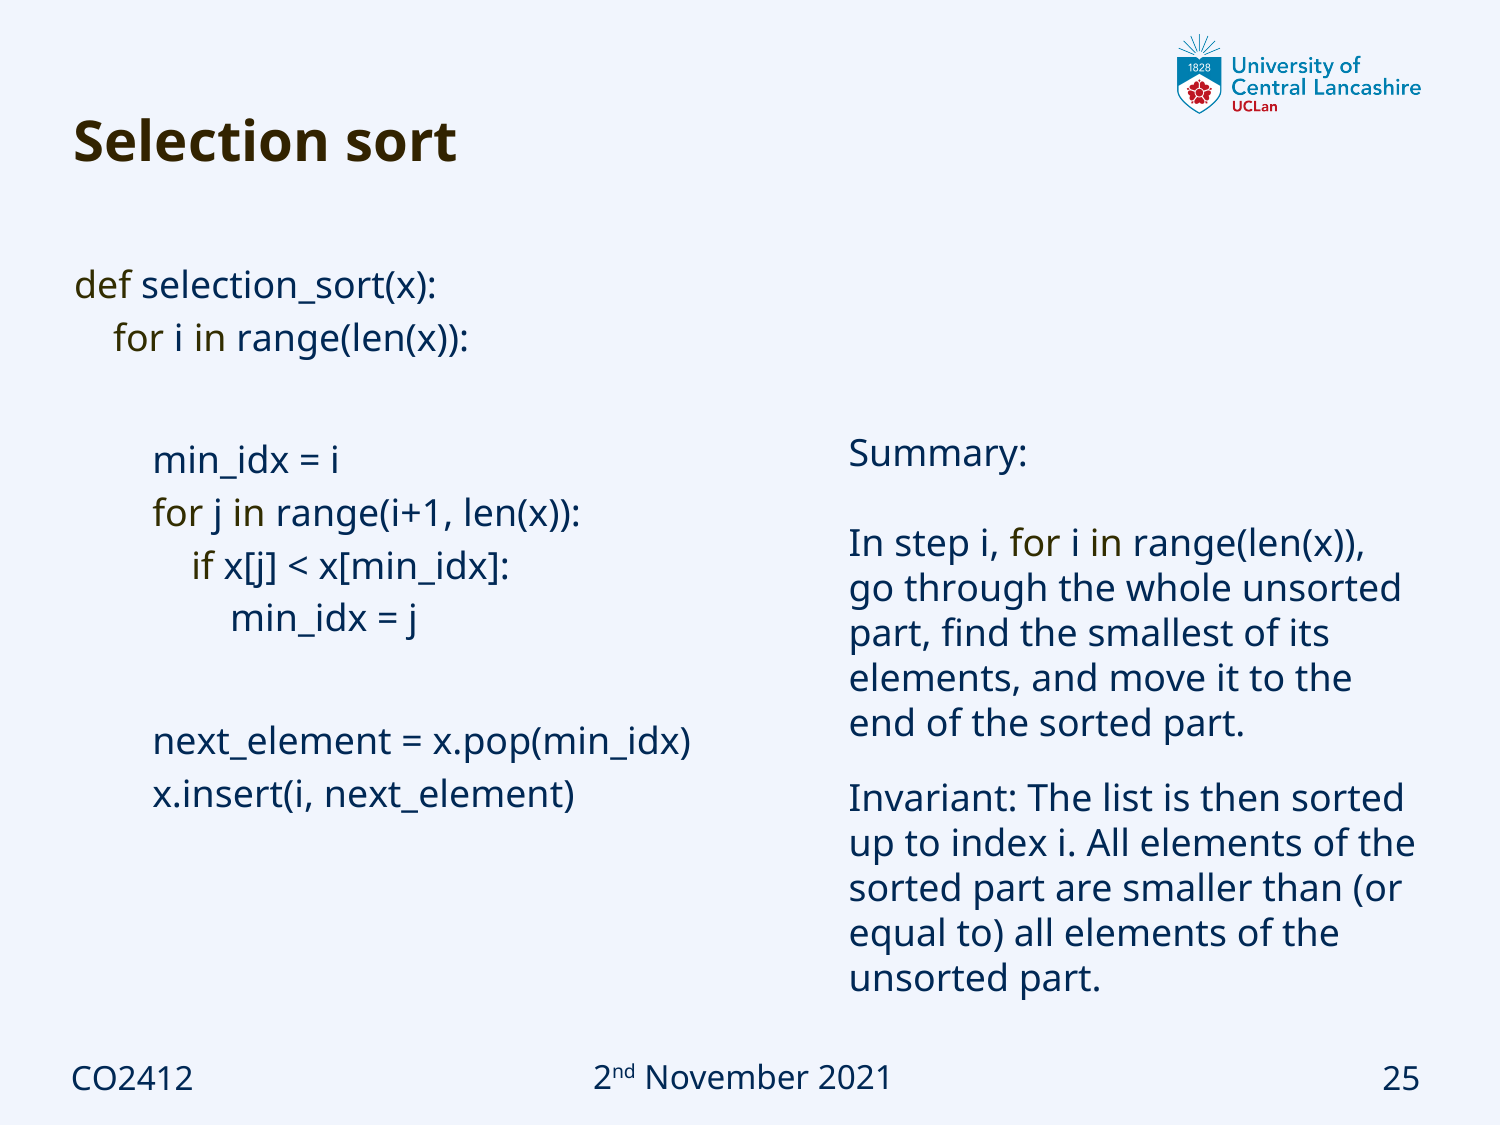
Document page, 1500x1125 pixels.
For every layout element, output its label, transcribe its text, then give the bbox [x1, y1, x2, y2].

picture [1177, 34, 1421, 93]
text_box Summary: In step i, for i in range(len(x)), go through the whole unsorted part, find the smallest of its elements, and move it to the end of the sorted part. Invariant: The list is then sorted up to index i. All elements of the sorted part are smaller than (or equal to) all elements of the unsorted part. [833, 421, 1434, 1006]
title Selection sort [58, 93, 1475, 186]
text_box def selection_sort(x): for i in range(len(x)): min_idx = i for j in range(i+1, len(x)): if x[j] < x[min_idx]: min_idx = j next_element = x.pop(min_idx) x.insert(i, next_element) [59, 246, 776, 858]
